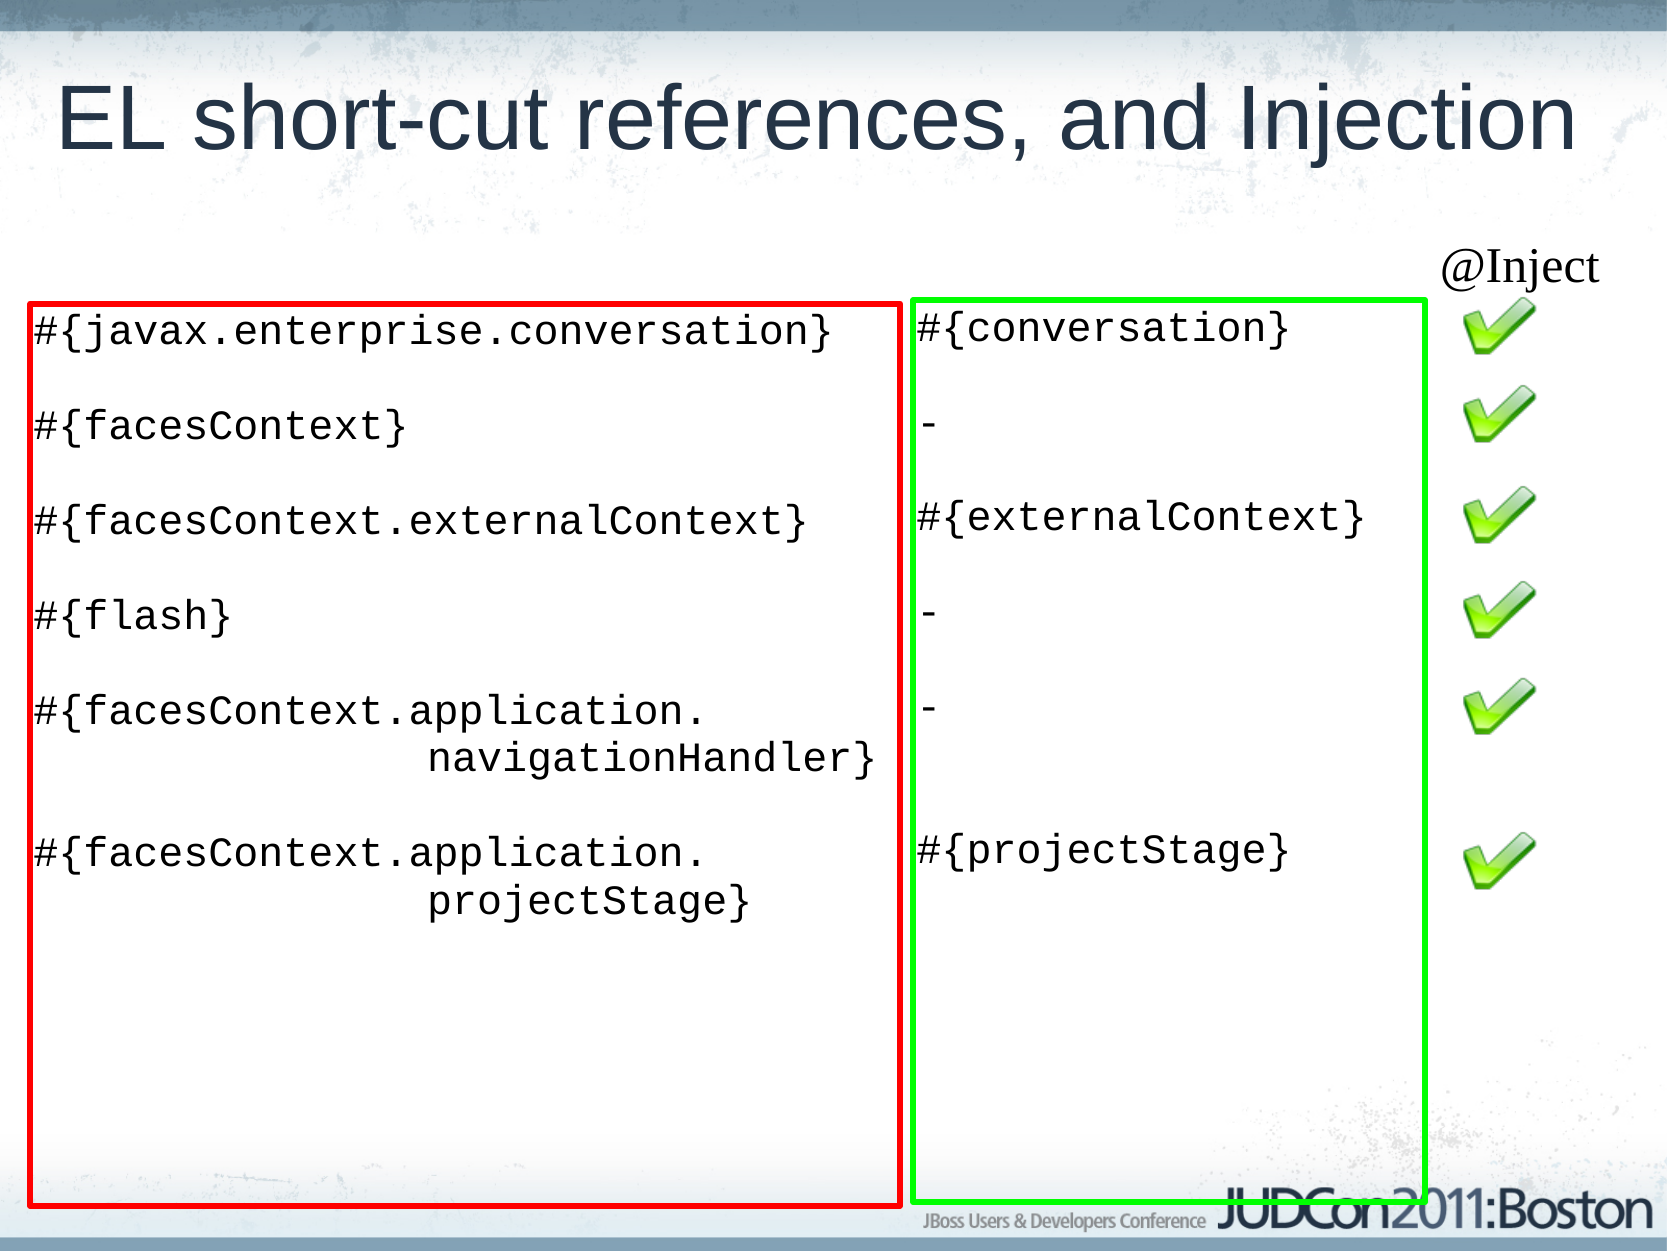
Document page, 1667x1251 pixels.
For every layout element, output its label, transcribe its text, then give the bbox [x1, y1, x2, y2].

picture [0, 0, 1667, 1251]
text_box @Inject [1425, 225, 1651, 300]
title EL short-cut references, and Injection [40, 50, 1627, 216]
list #{javax.enterprise.conversation} #{facesContext} #{facesContext.externalContext} #{flash} #{facesContext.application. navigationHandler} #{facesContext.application. projectStage} [30, 303, 901, 1206]
list #{conversation} - #{externalContext} - - #{projectStage} [913, 300, 1426, 1203]
